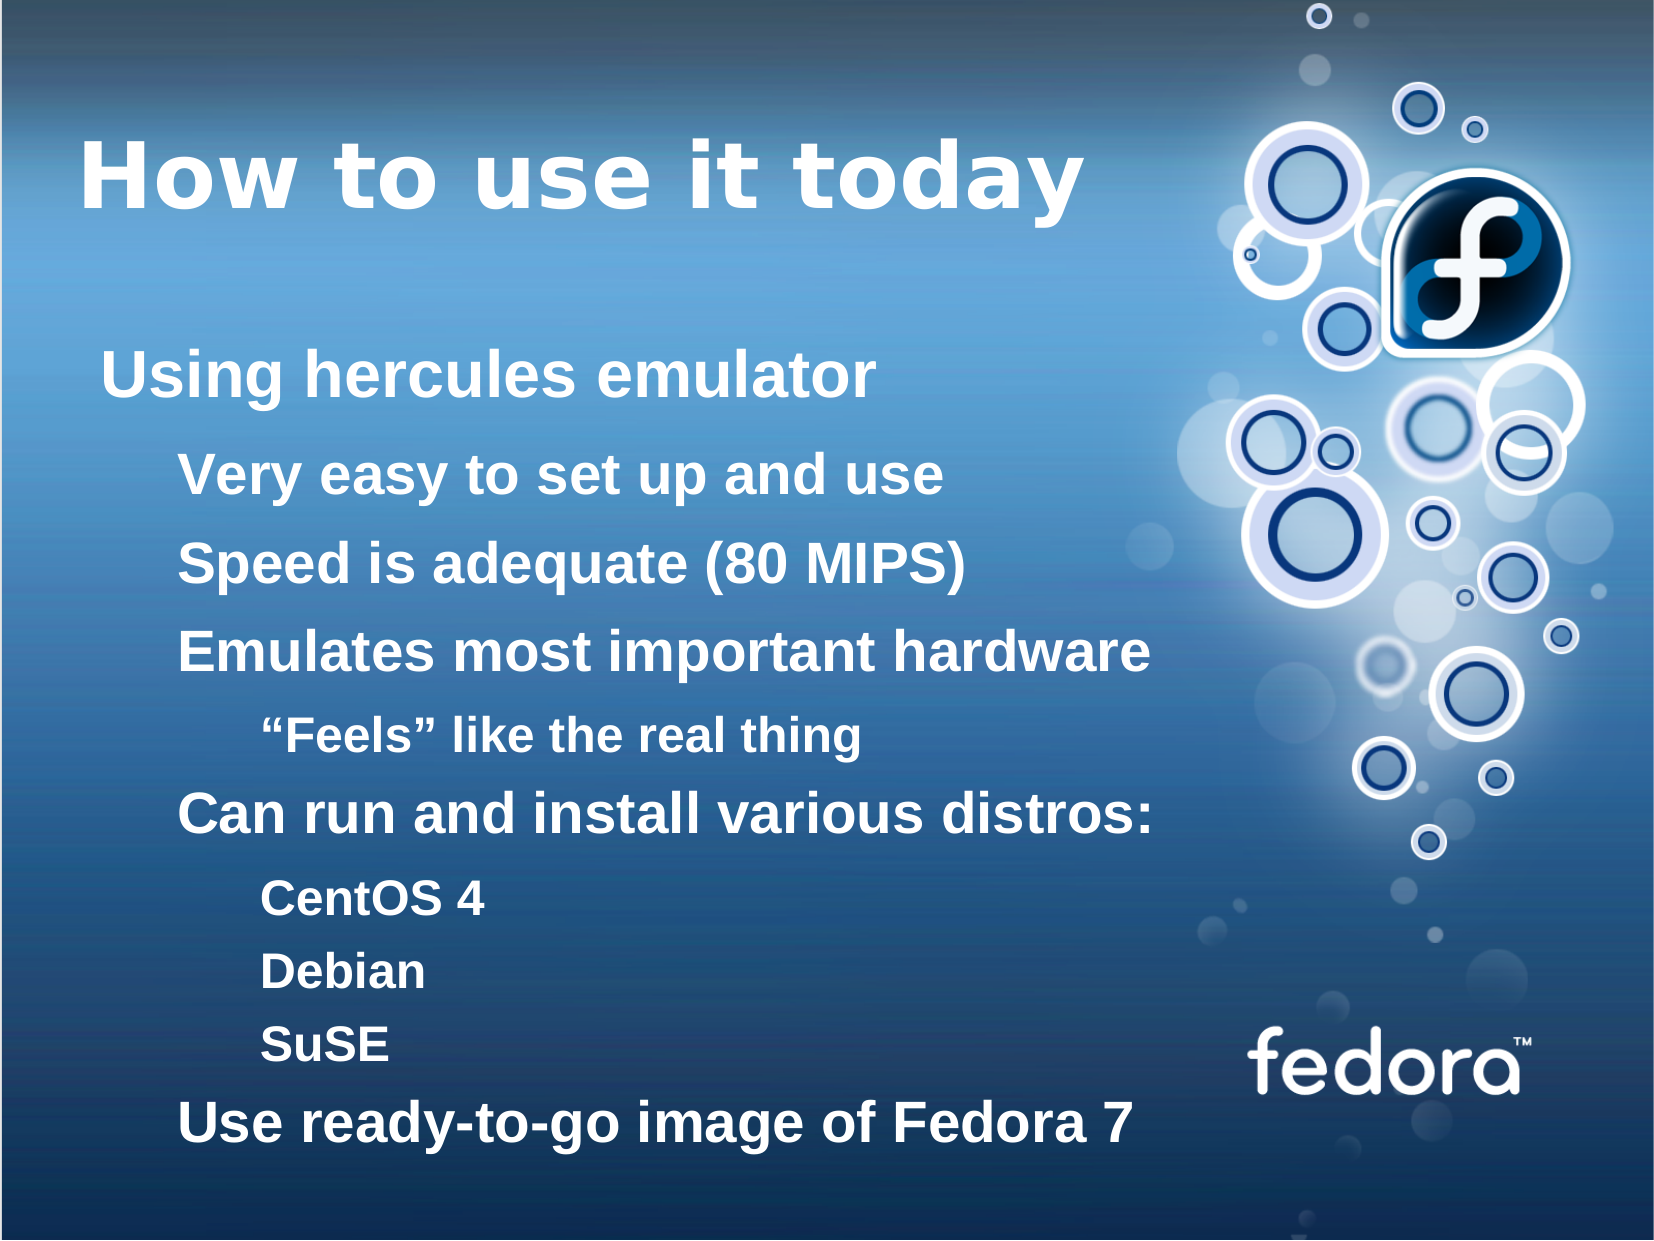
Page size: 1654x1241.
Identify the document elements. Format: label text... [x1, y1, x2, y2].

picture [1, 0, 1654, 1240]
list Using hercules emulator Very easy to set up and use Speed is adequate (80 MIPS) Emulates most important hardware “Feels” like the real thing Can run and install various distros: CentOS 4 Debian SuSE Use ready-to-go image of Fedora 7 [82, 337, 1388, 1156]
title How to use it today [76, 80, 1565, 273]
